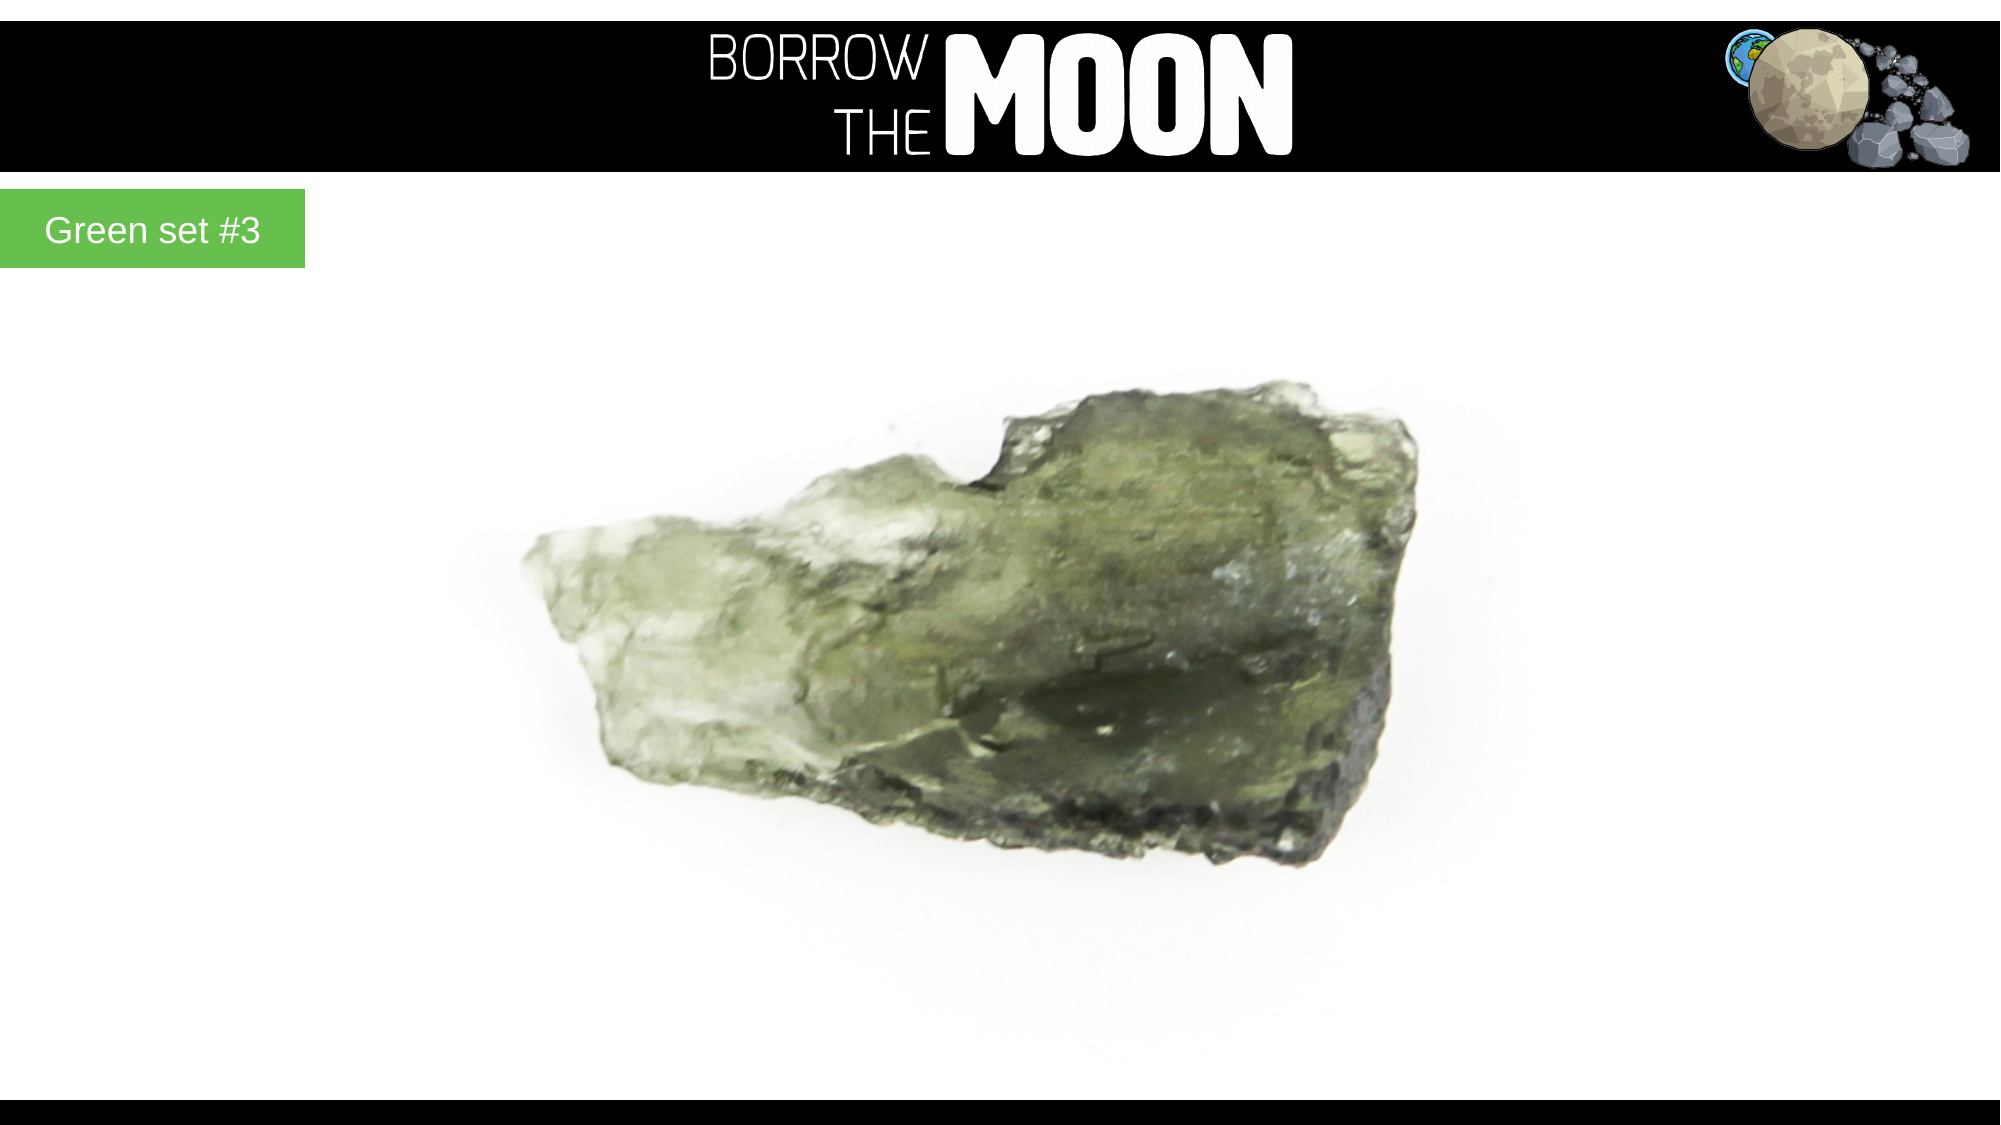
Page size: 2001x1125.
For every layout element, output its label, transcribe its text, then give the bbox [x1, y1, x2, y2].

text_box Green set #3 [0, 189, 305, 268]
picture [337, 189, 1663, 1073]
